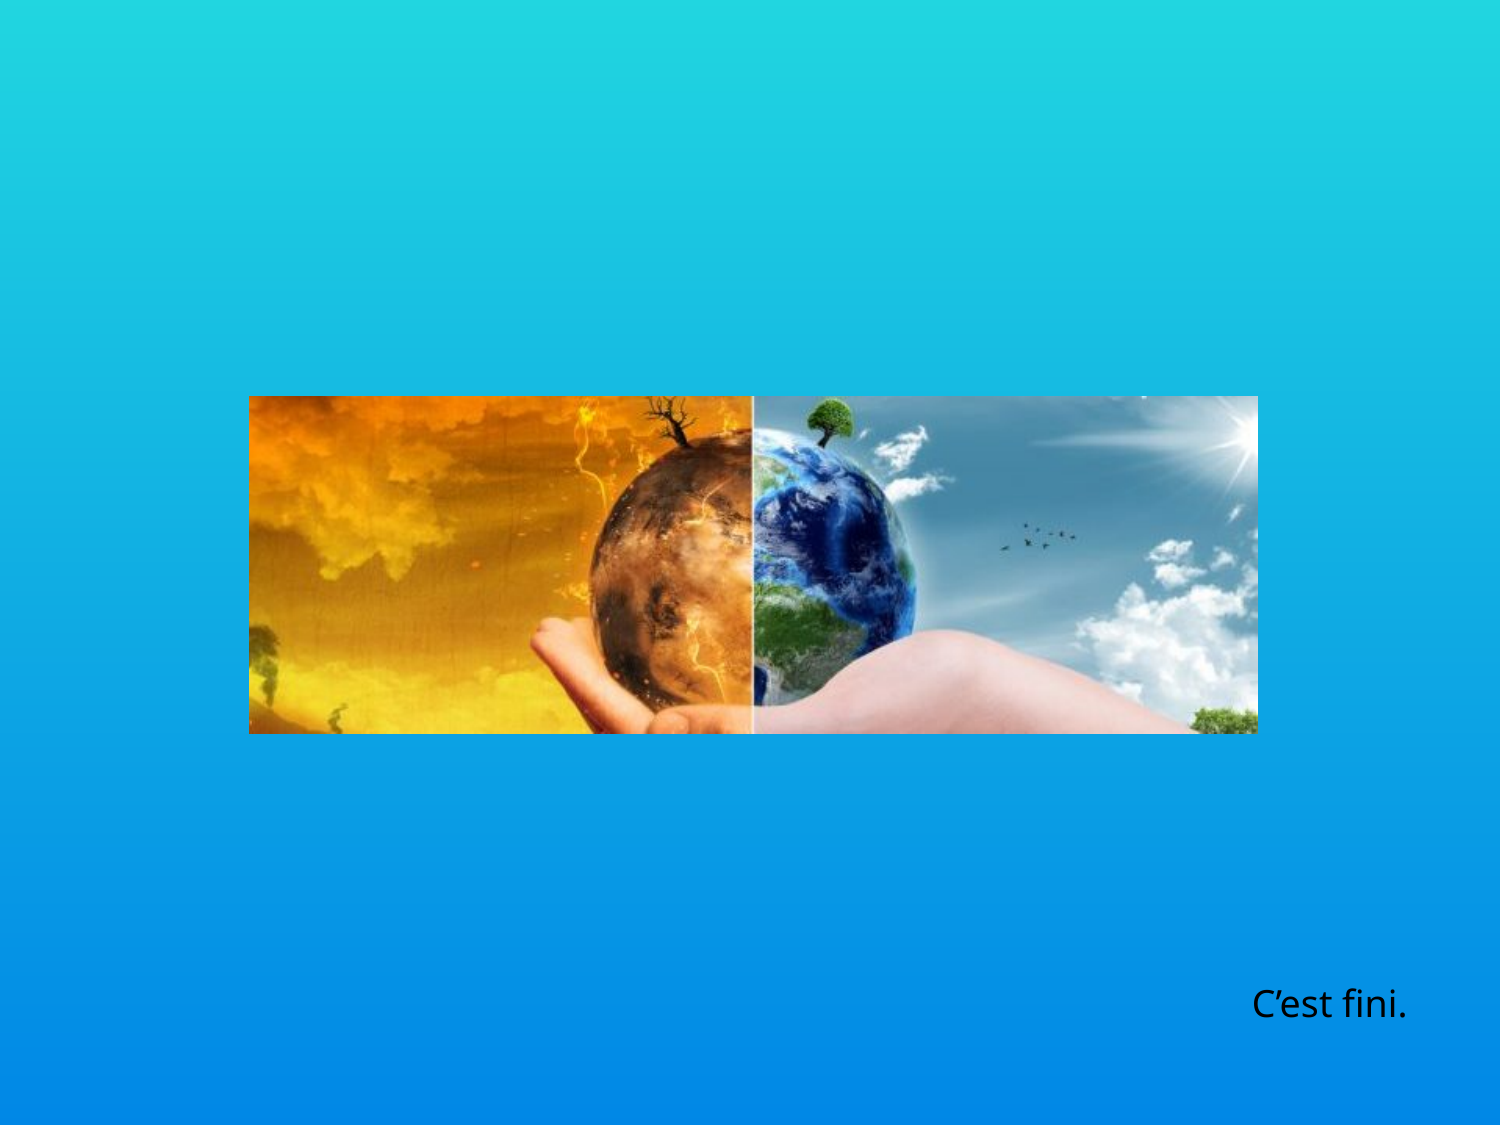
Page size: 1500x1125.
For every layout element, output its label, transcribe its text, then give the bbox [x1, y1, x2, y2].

picture [0, 396, 1500, 733]
title C’est fini. [1251, 909, 1473, 1097]
